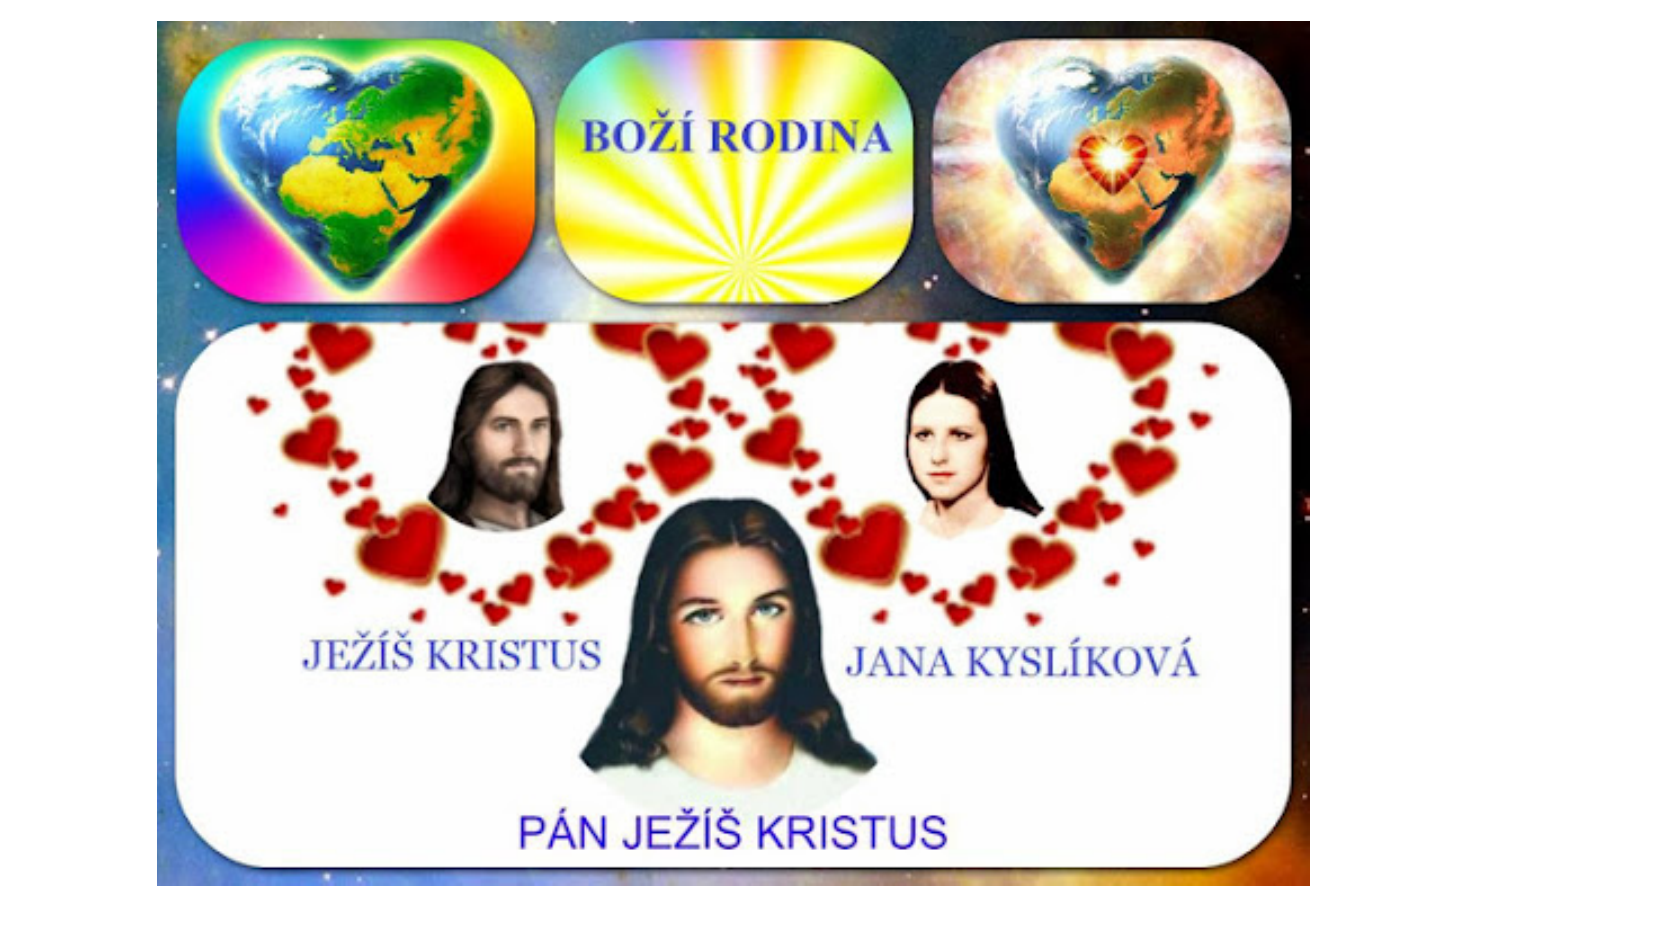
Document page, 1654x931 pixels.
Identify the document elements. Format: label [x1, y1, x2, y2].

picture [157, 21, 1310, 886]
